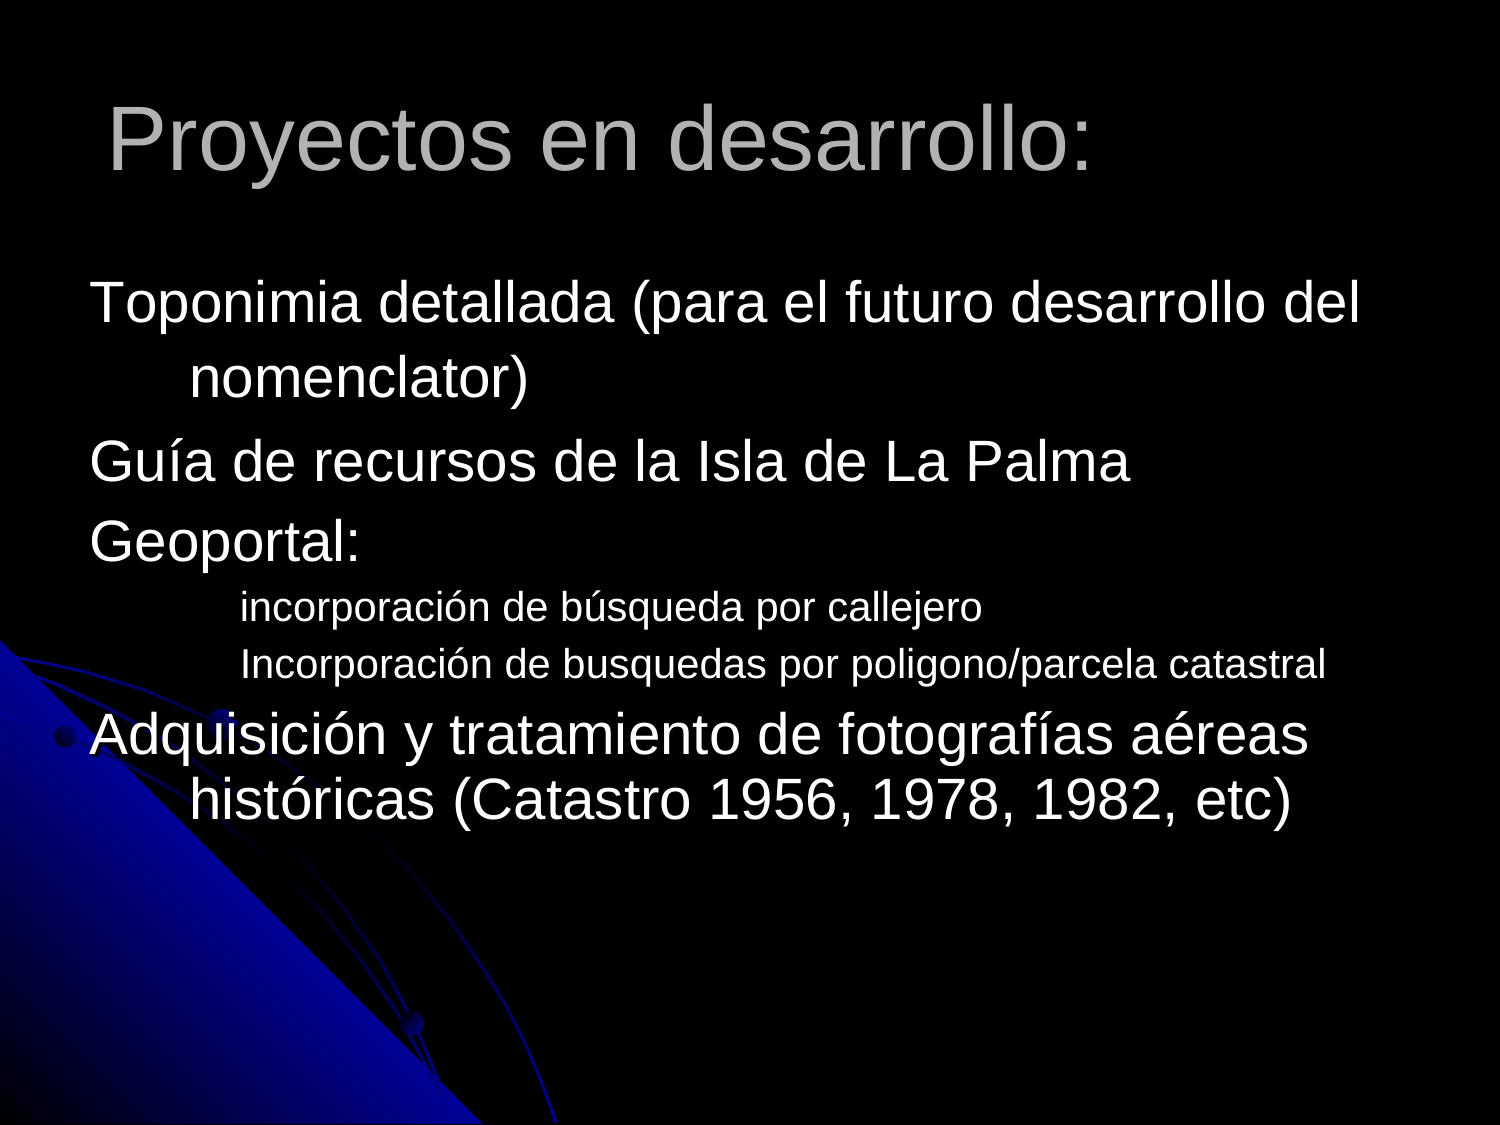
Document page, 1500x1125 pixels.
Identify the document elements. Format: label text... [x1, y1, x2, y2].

title Proyectos en desarrollo: [74, 45, 1129, 233]
list Toponimia detallada (para el futuro desarrollo del nomenclator)‏ Guía de recursos de la Isla de La Palma Geoportal: incorporación de búsqueda por callejero Incorporación de busquedas por poligono/parcela catastral Adquisición y tratamiento de fotografías aéreas históricas (Catastro 1956, 1978, 1982, etc) [75, 262, 1426, 1017]
